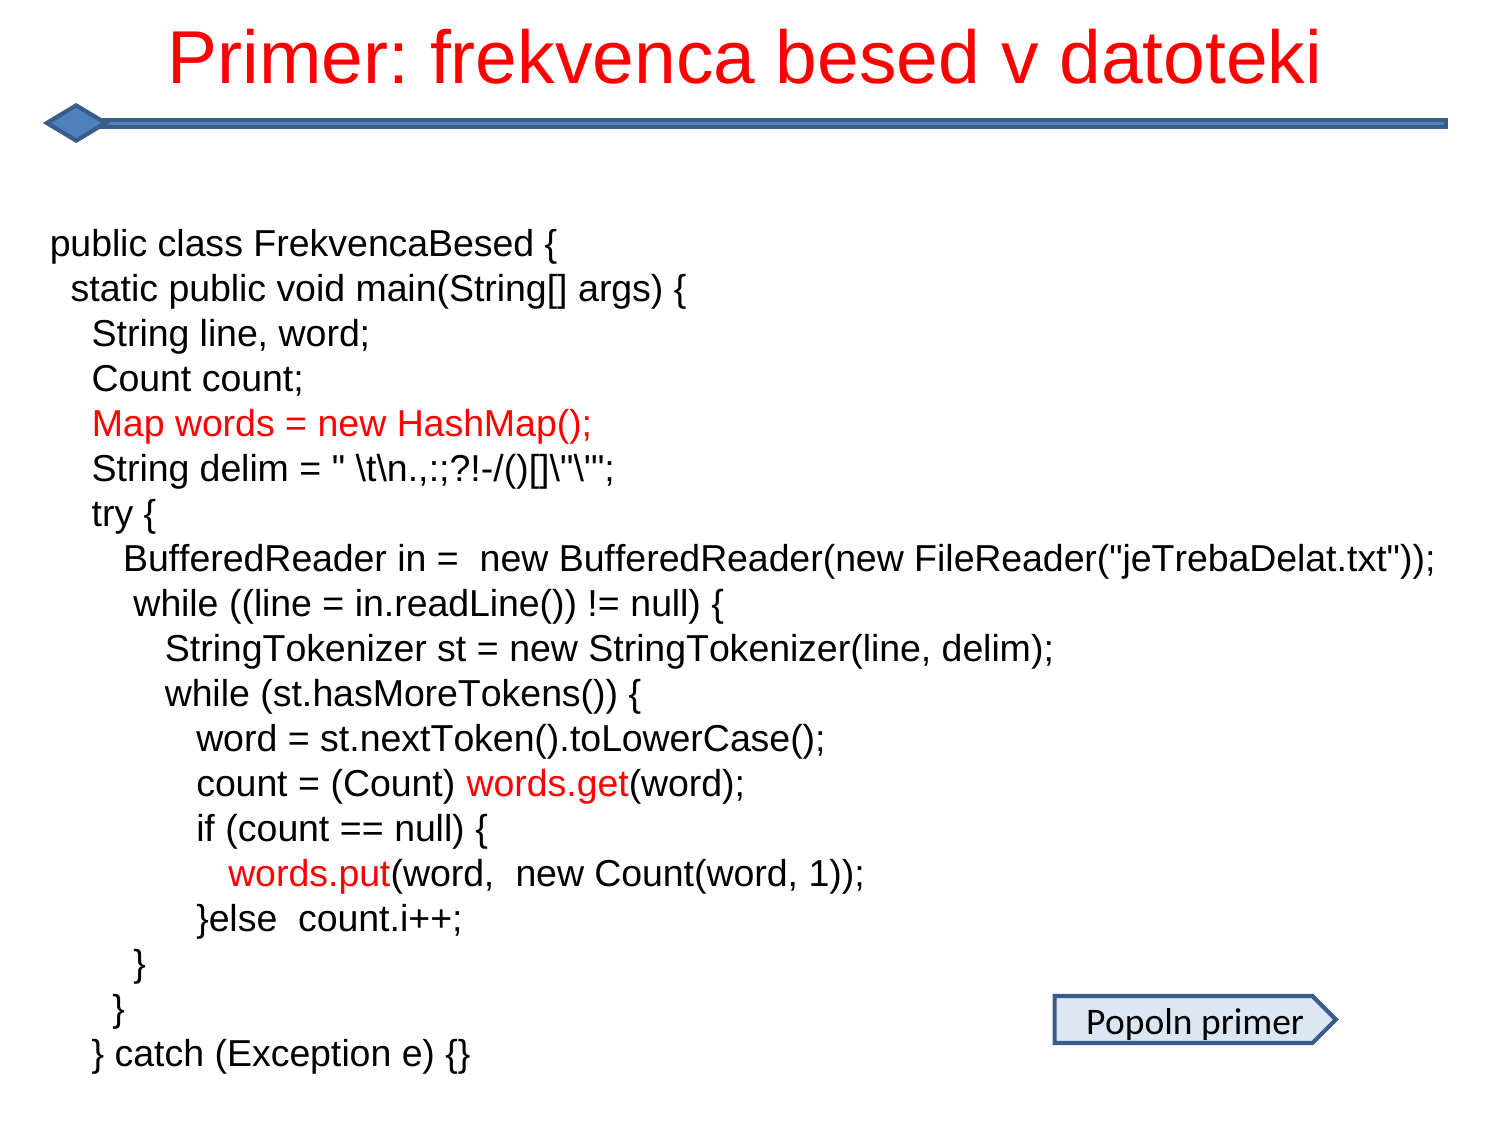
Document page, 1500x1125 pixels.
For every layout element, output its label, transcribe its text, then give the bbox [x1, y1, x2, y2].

title Primer: frekvenca besed v datoteki [70, 0, 1421, 108]
text_box public class FrekvencaBesed { static public void main(String[] args) { String line, word; Count count; Map words = new HashMap(); String delim = " \t\n.,:;?!-/()[]\"\'"; try { BufferedReader in = new BufferedReader(new FileReader("jeTrebaDelat.txt")); while ((line = in.readLine()) != null) { StringTokenizer st = new StringTokenizer(line, delim); while (st.hasMoreTokens()) { word = st.nextToken().toLowerCase(); count = (Count) words.get(word); if (count == null) { words.put(word, new Count(word, 1)); }else count.i++; } } } catch (Exception e) {} [35, 210, 1500, 1082]
text_box Popoln primer [1054, 996, 1336, 1044]
